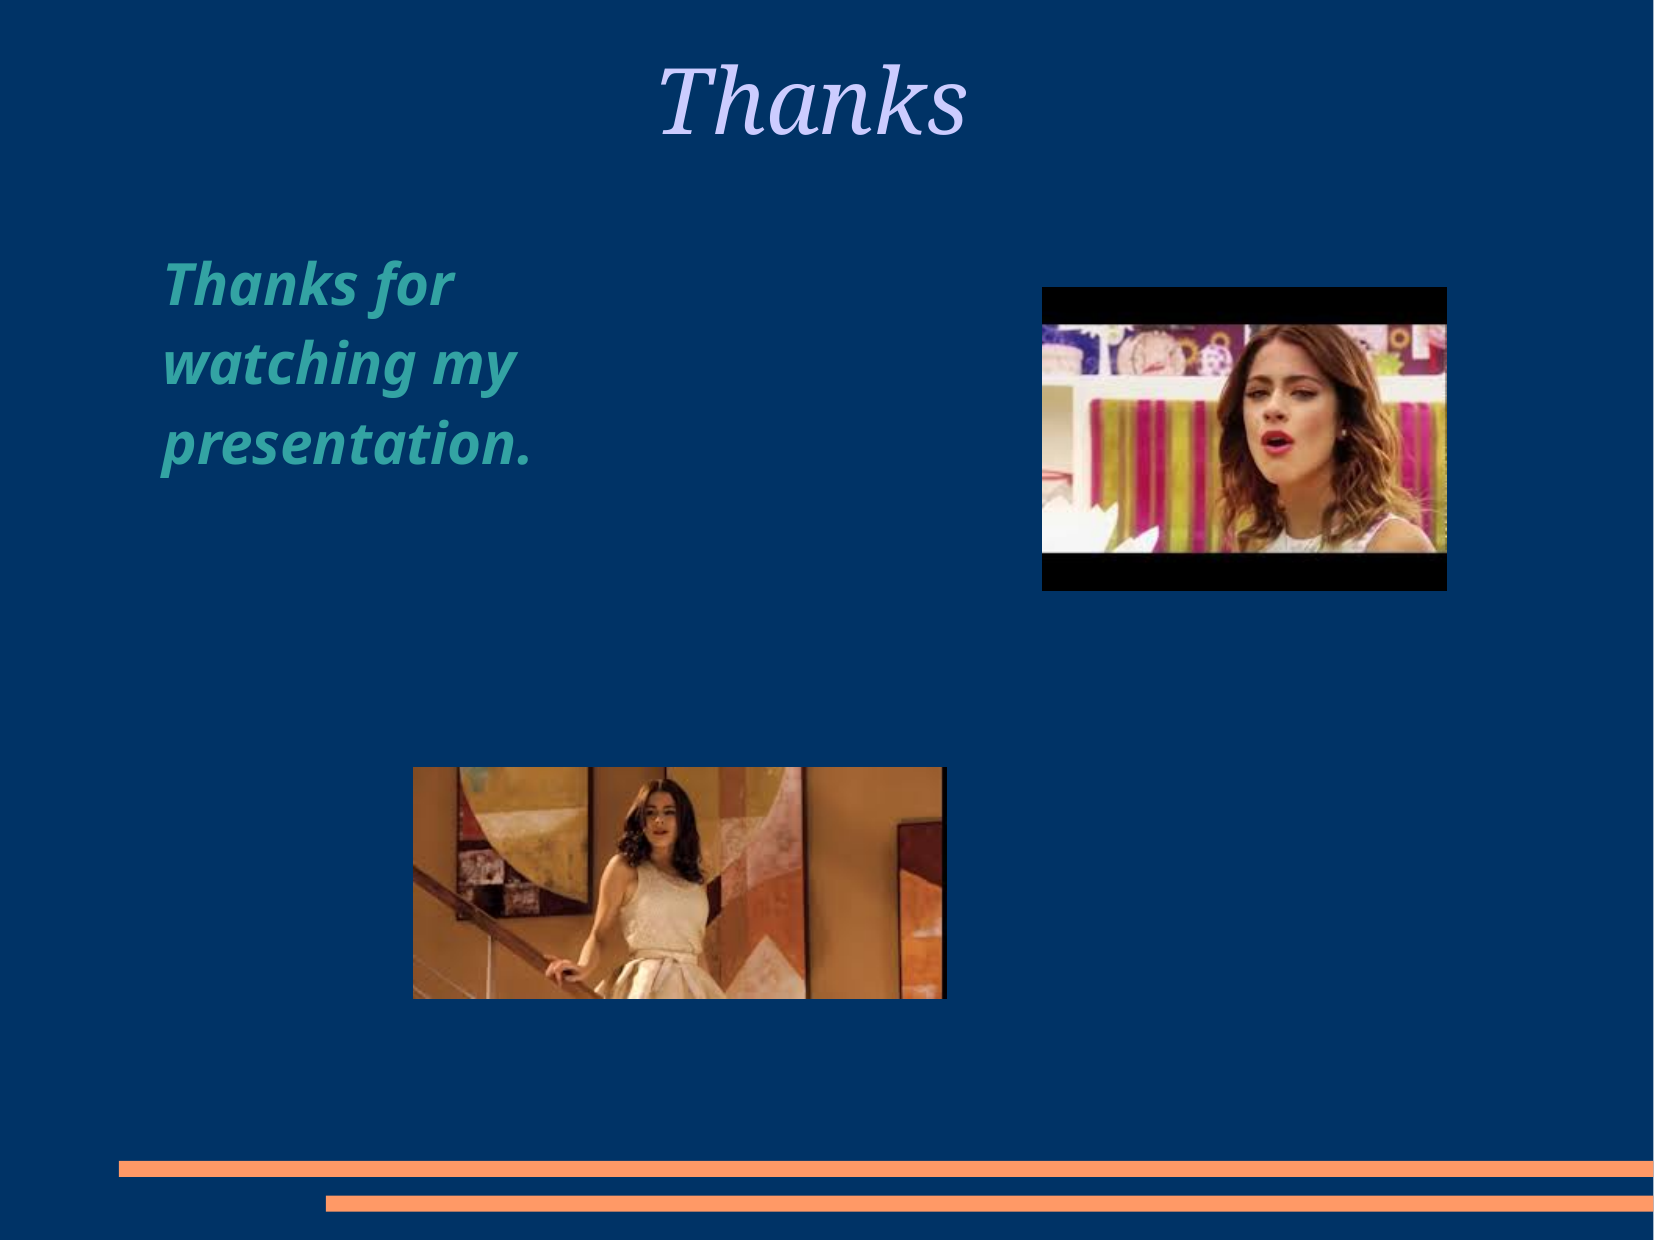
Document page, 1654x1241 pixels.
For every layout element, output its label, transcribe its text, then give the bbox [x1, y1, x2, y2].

picture [413, 767, 947, 999]
text_box Thanks [59, 29, 1565, 150]
picture [1042, 287, 1447, 591]
text_box Thanks for watching my presentation. [147, 236, 680, 495]
